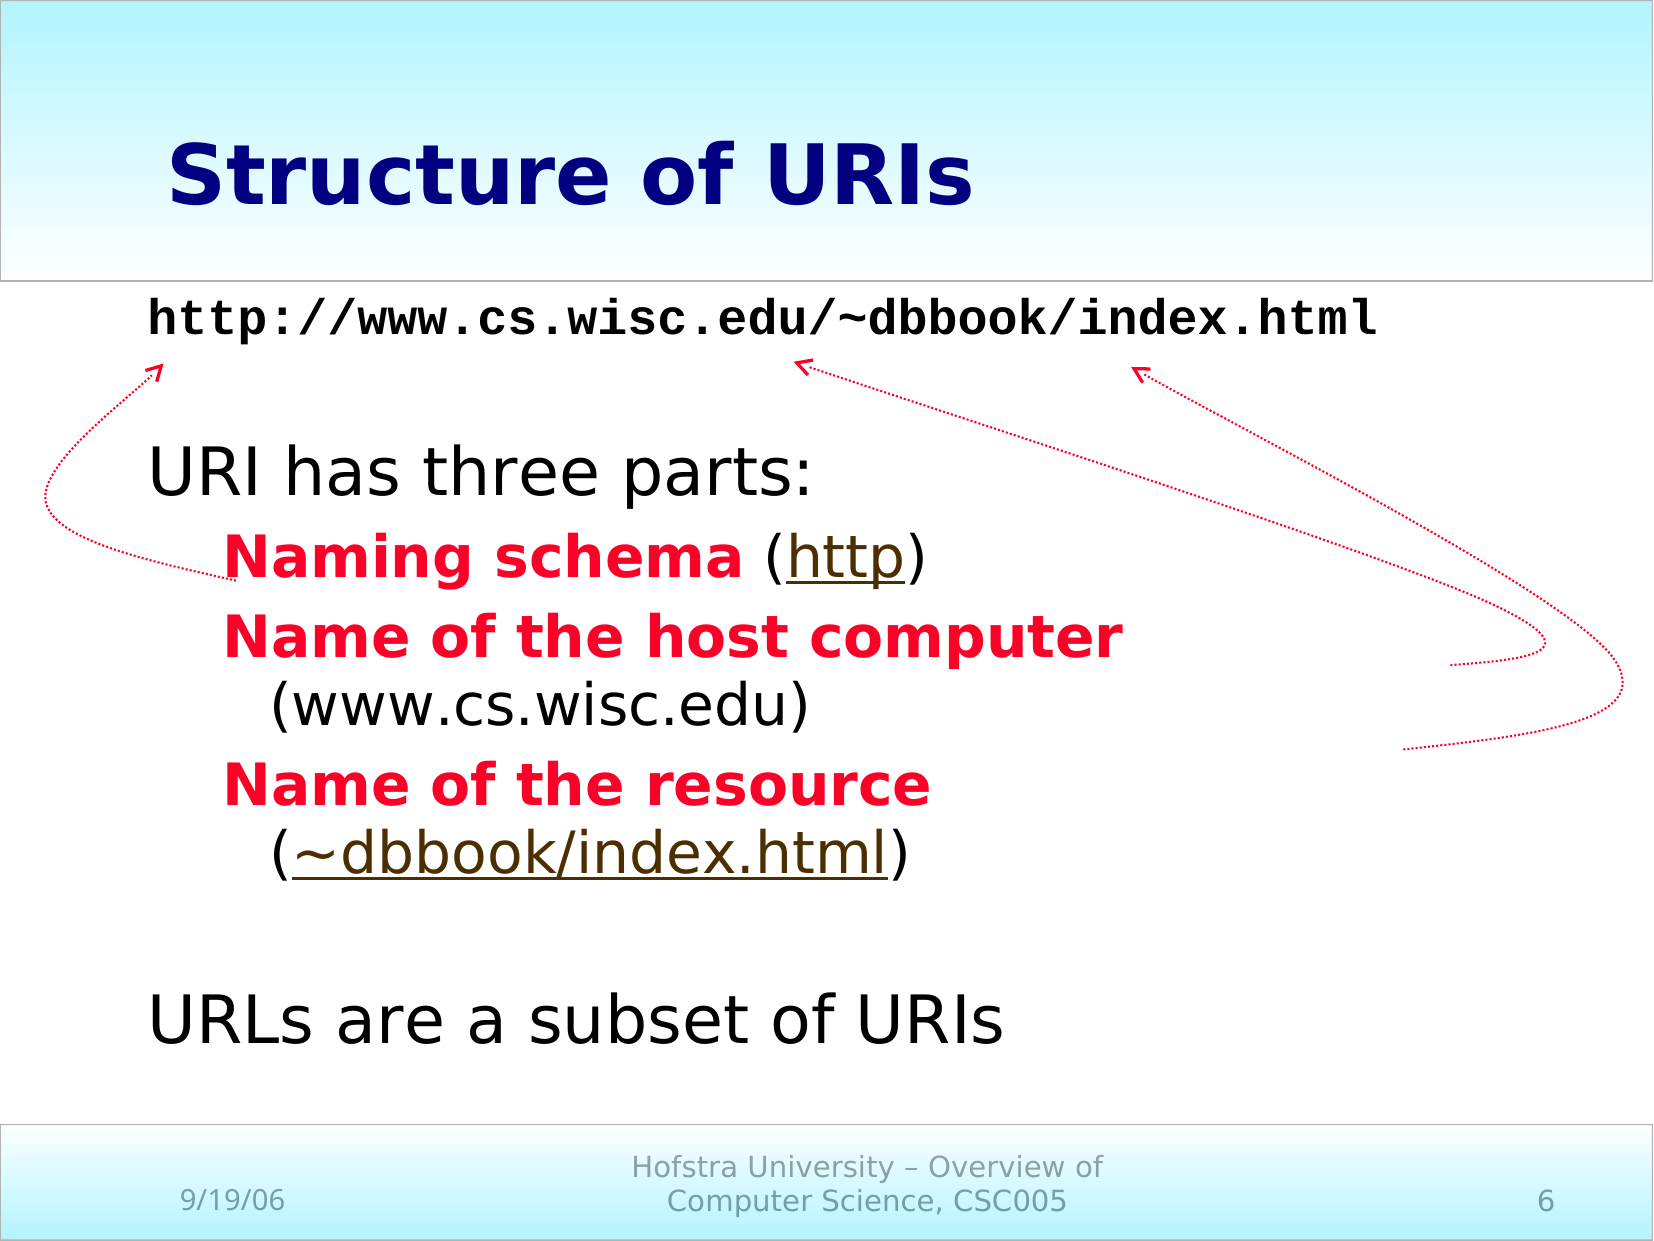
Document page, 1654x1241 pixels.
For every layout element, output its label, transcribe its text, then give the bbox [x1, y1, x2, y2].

list http://www.cs.wisc.edu/~dbbook/index.html URI has three parts: Naming schema (http) Name of the host computer (www.cs.wisc.edu) Name of the resource (~dbbook/index.html) URLs are a subset of URIs [132, 285, 1538, 1117]
title Structure of URIs [151, 75, 1557, 276]
